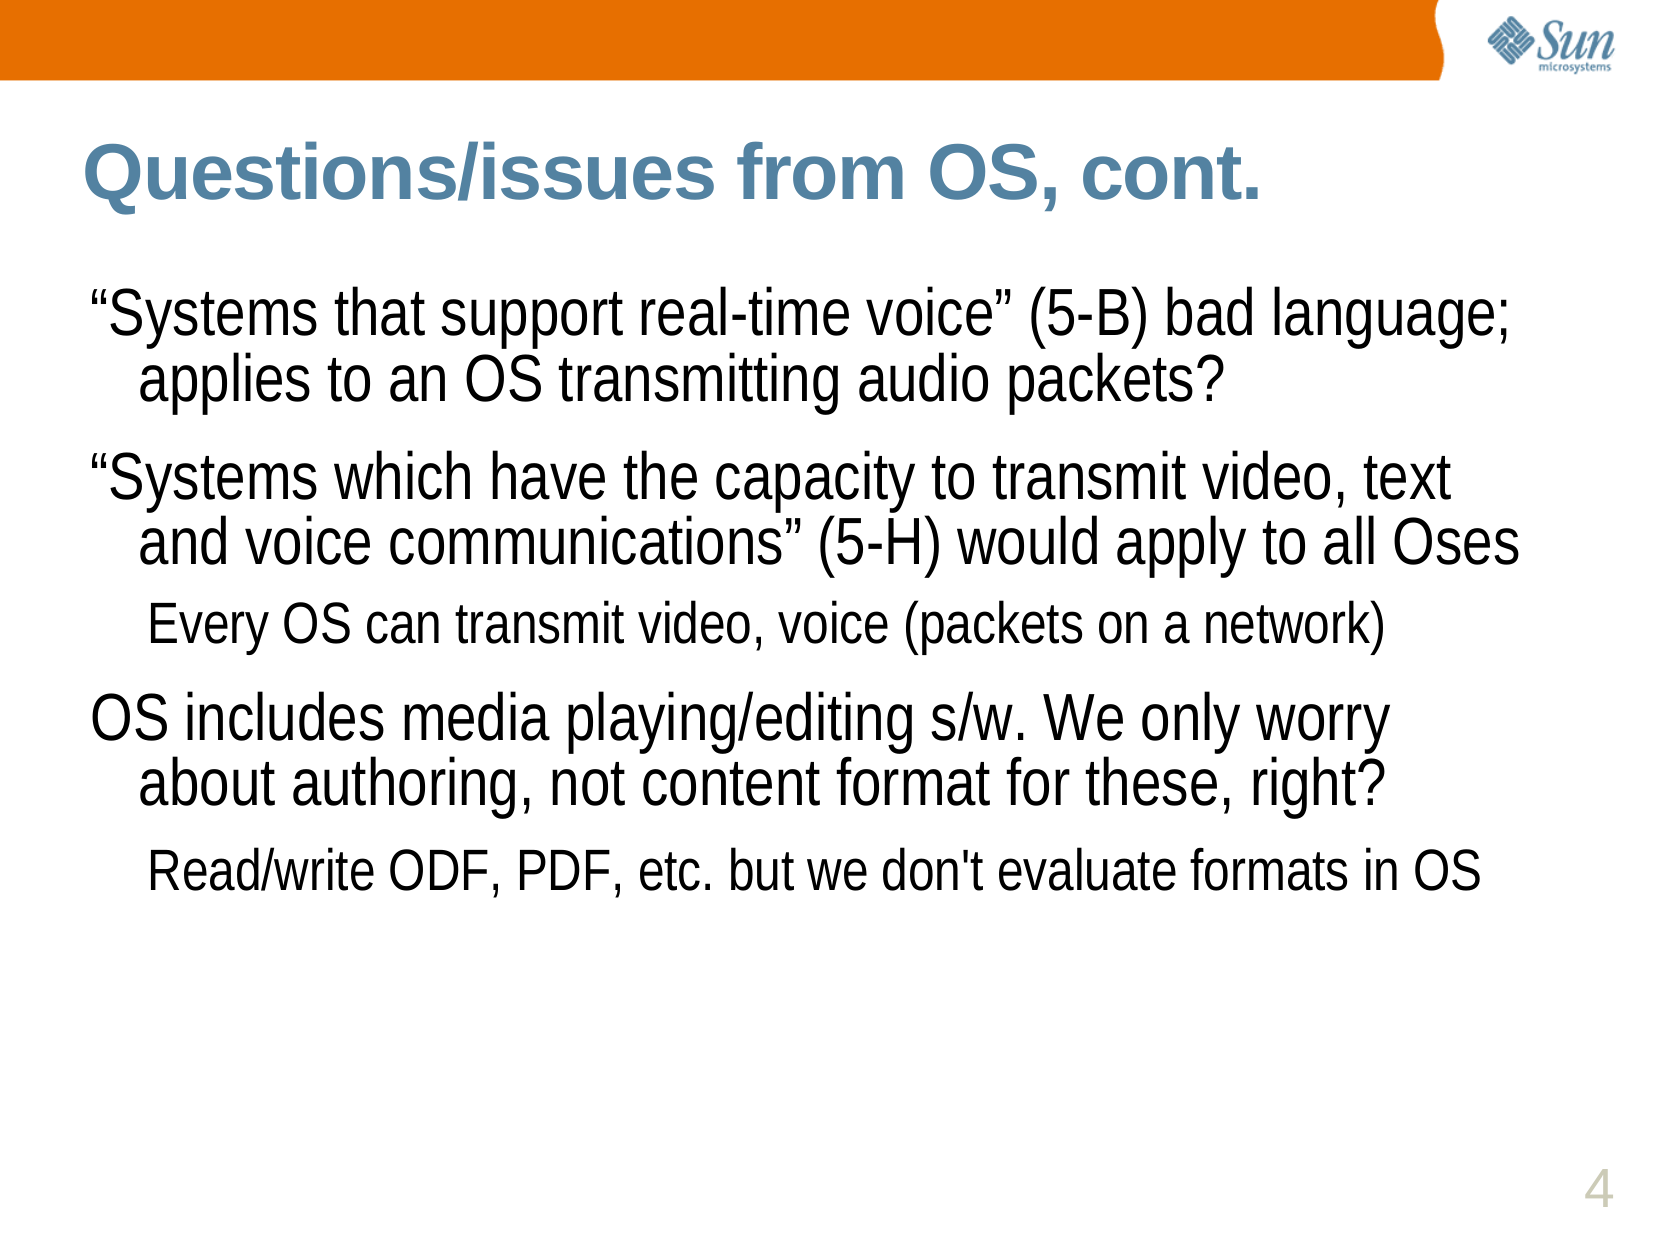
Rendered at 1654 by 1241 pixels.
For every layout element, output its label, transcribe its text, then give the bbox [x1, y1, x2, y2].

title Questions/issues from OS, cont. [82, 135, 1585, 251]
picture [0, 0, 1654, 83]
list “Systems that support real-time voice” (5-B) bad language; applies to an OS transmitting audio packets? “Systems which have the capacity to transmit video, text and voice communications” (5-H) would apply to all Oses Every OS can transmit video, voice (packets on a network) OS includes media playing/editing s/w. We only worry about authoring, not content format for these, right? Read/write ODF, PDF, etc. but we don't evaluate formats in OS [71, 283, 1545, 978]
